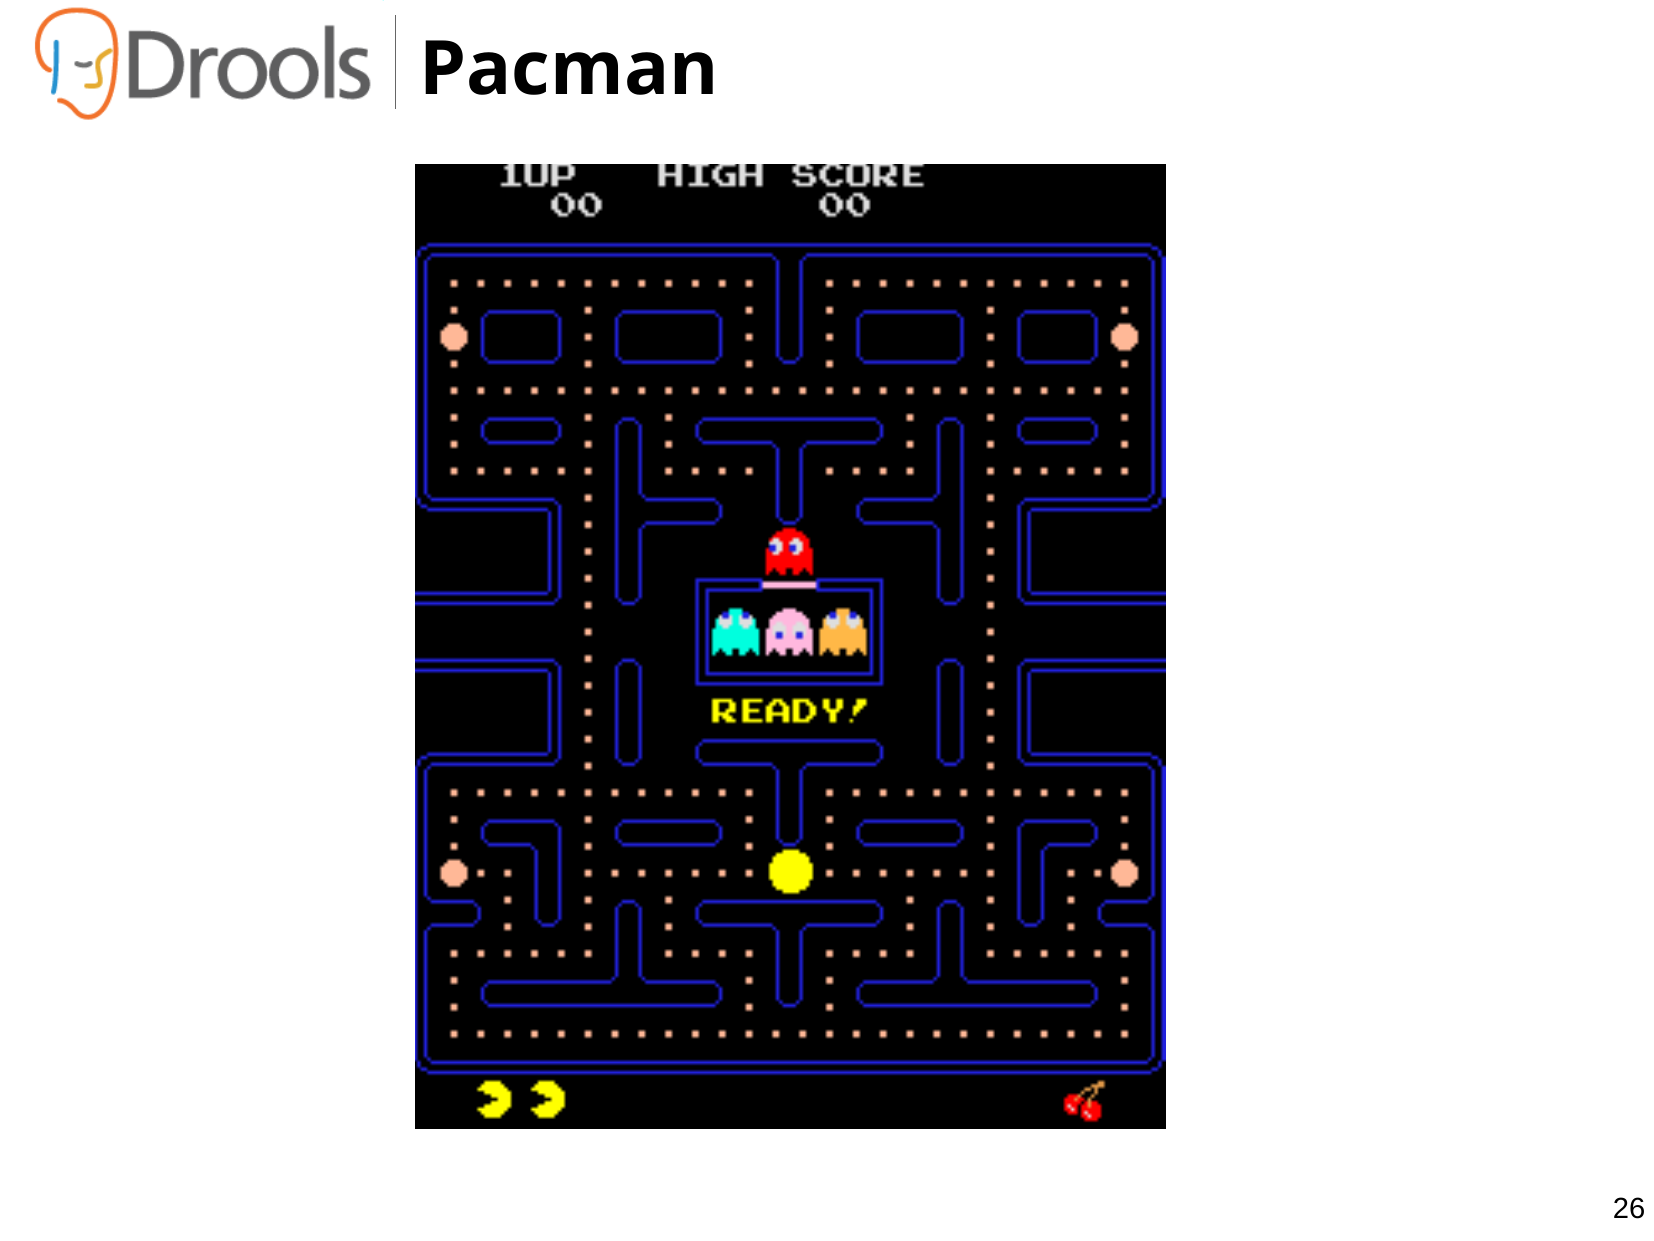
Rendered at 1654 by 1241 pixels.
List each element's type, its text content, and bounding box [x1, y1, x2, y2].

title Pacman [419, 12, 1630, 118]
picture [29, 0, 384, 126]
picture [415, 164, 1166, 1129]
